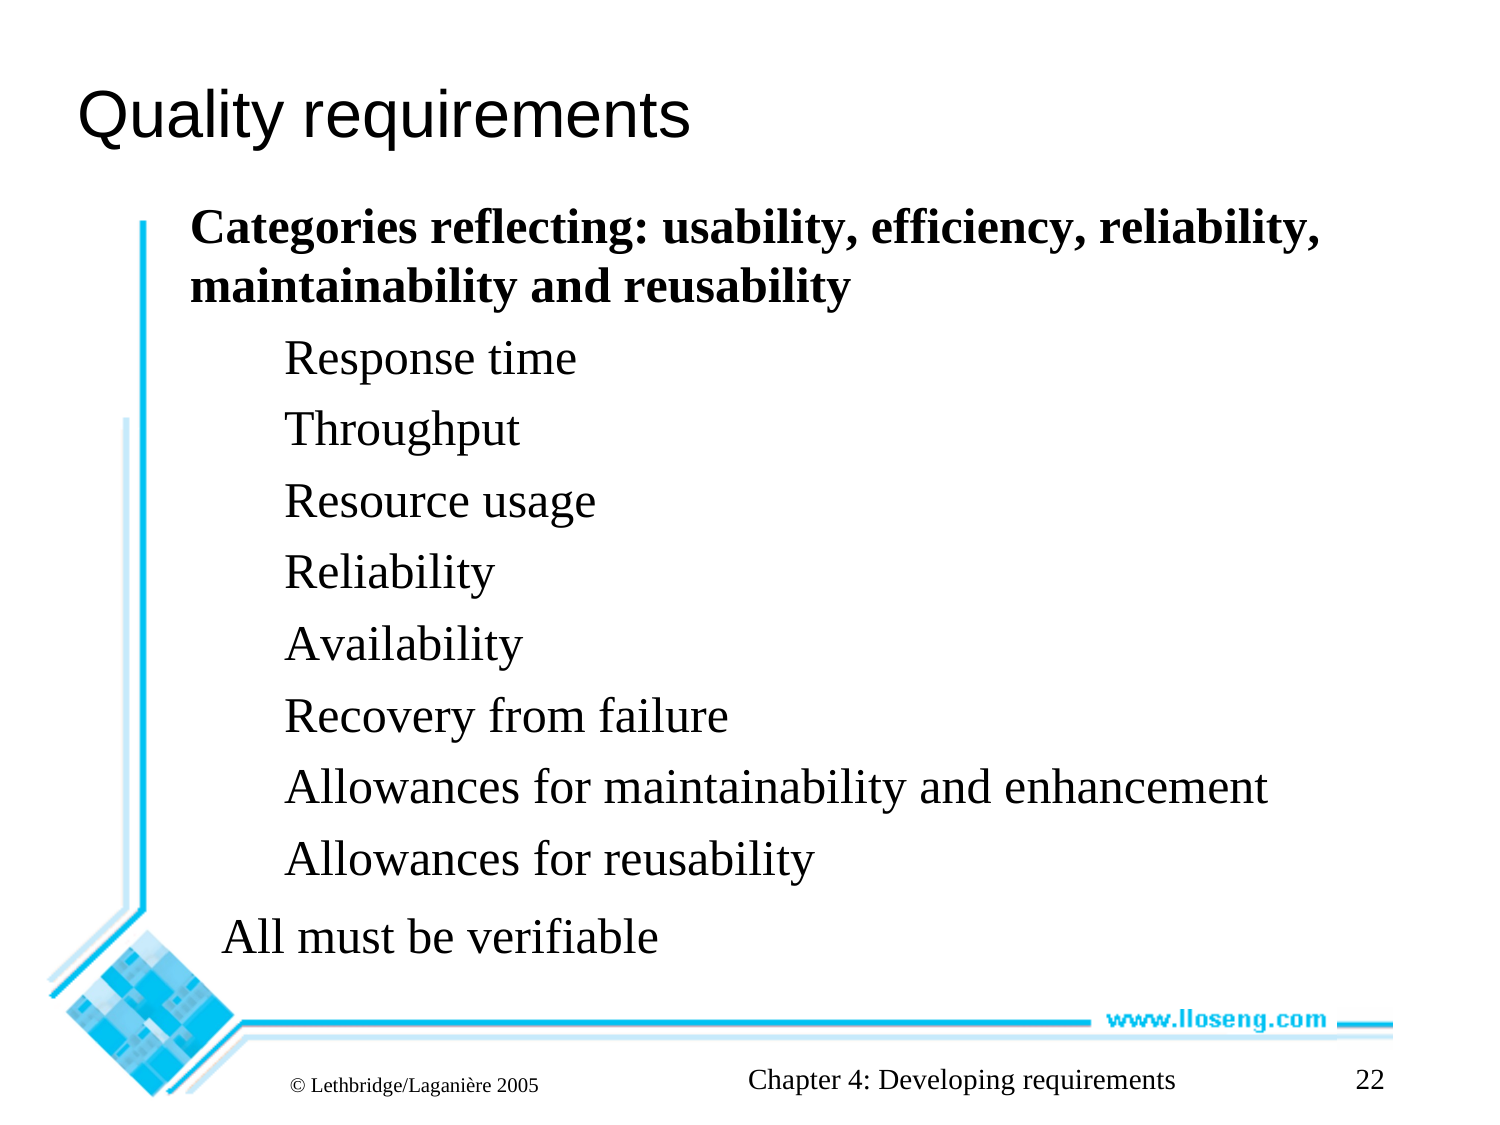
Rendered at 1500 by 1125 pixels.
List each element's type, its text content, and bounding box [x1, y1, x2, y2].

picture [163, 994, 174, 1016]
list Categories reflecting: usability, efficiency, reliability, maintainability and reusability Response time Throughput Resource usage Reliability Availability Recovery from failure Allowances for maintainability and enhancement Allowances for reusability All must be verifiable [174, 187, 1463, 1125]
picture [35, 209, 174, 1099]
title Quality requirements [62, 37, 1413, 188]
